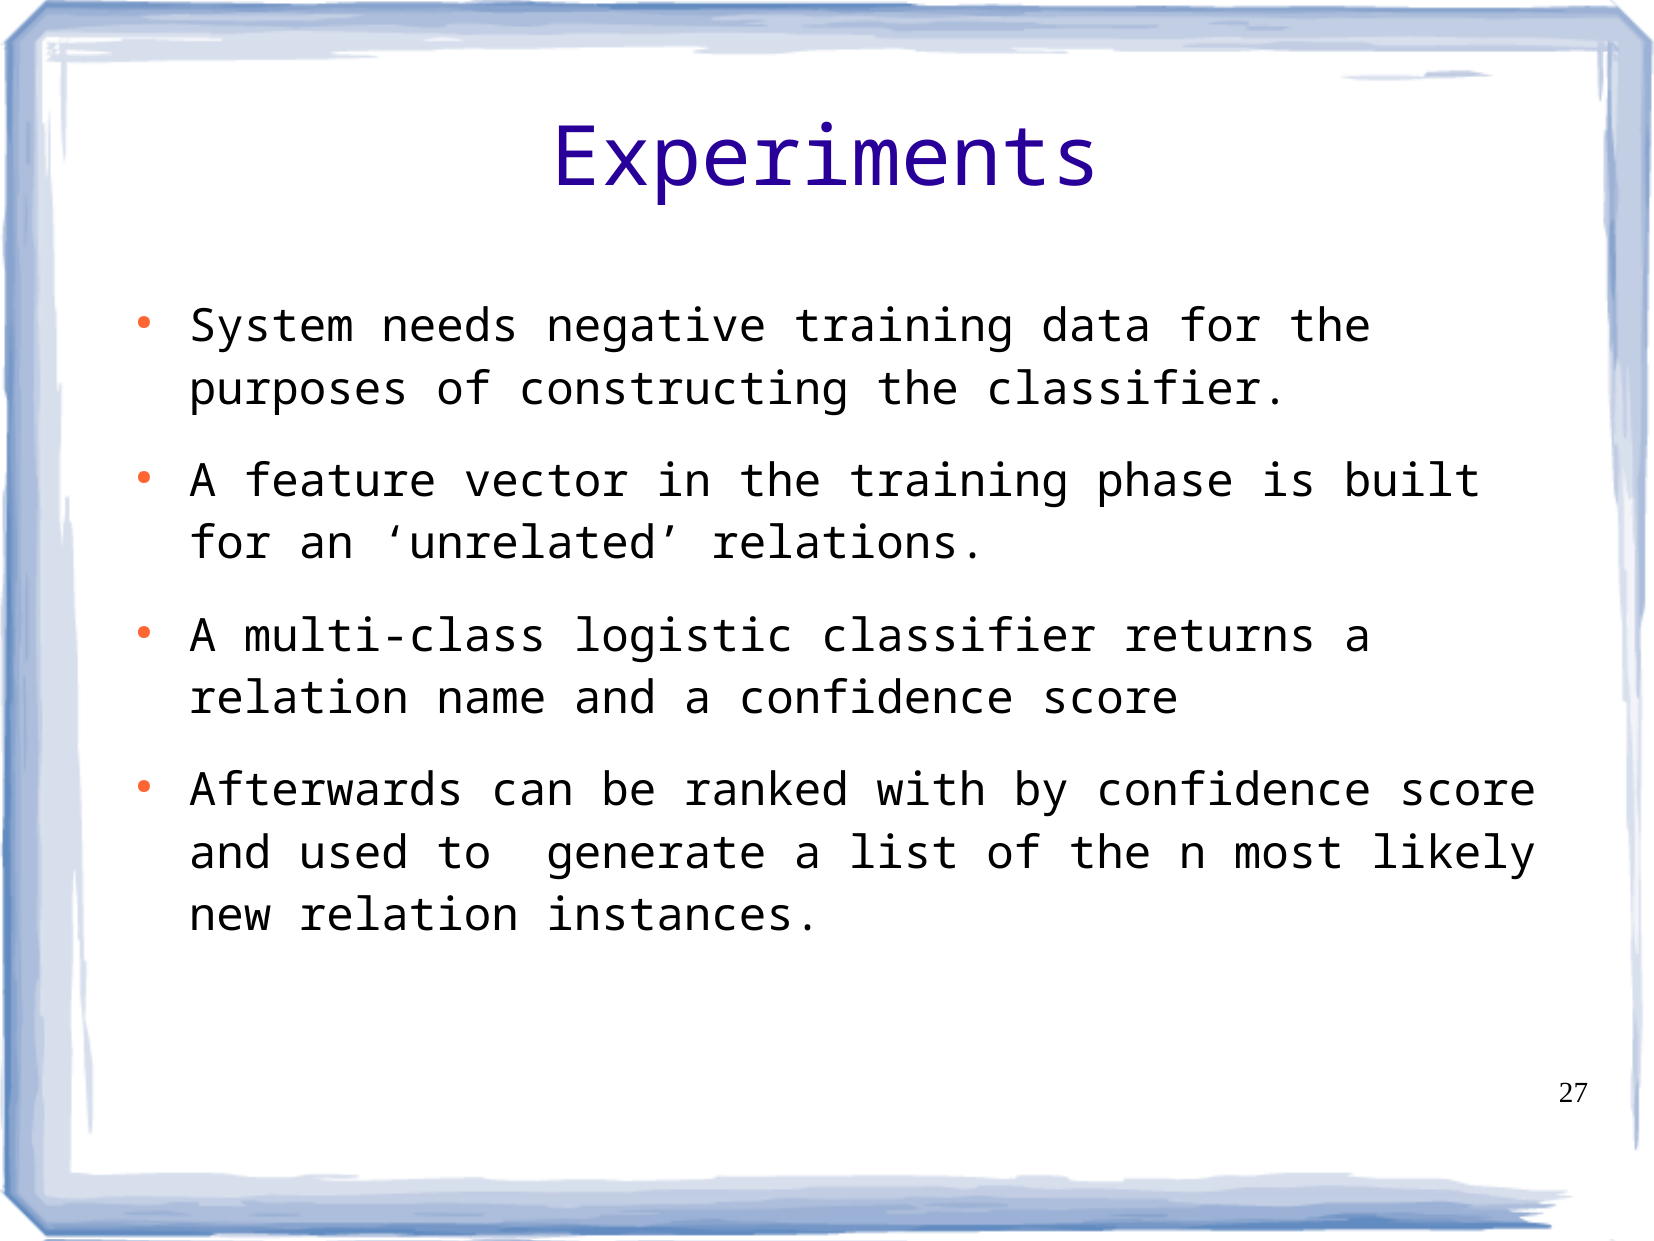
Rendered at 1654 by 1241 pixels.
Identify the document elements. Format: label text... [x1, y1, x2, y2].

title Experiments [82, 49, 1571, 257]
list System needs negative training data for the purposes of constructing the classifier. A feature vector in the training phase is built for an ‘unrelated’ relations. A multi-class logistic classifier returns a relation name and a confidence score Afterwards can be ranked with by confidence score and used to generate a list of the n most likely new relation instances. [118, 292, 1571, 1013]
picture [0, 0, 1654, 1241]
